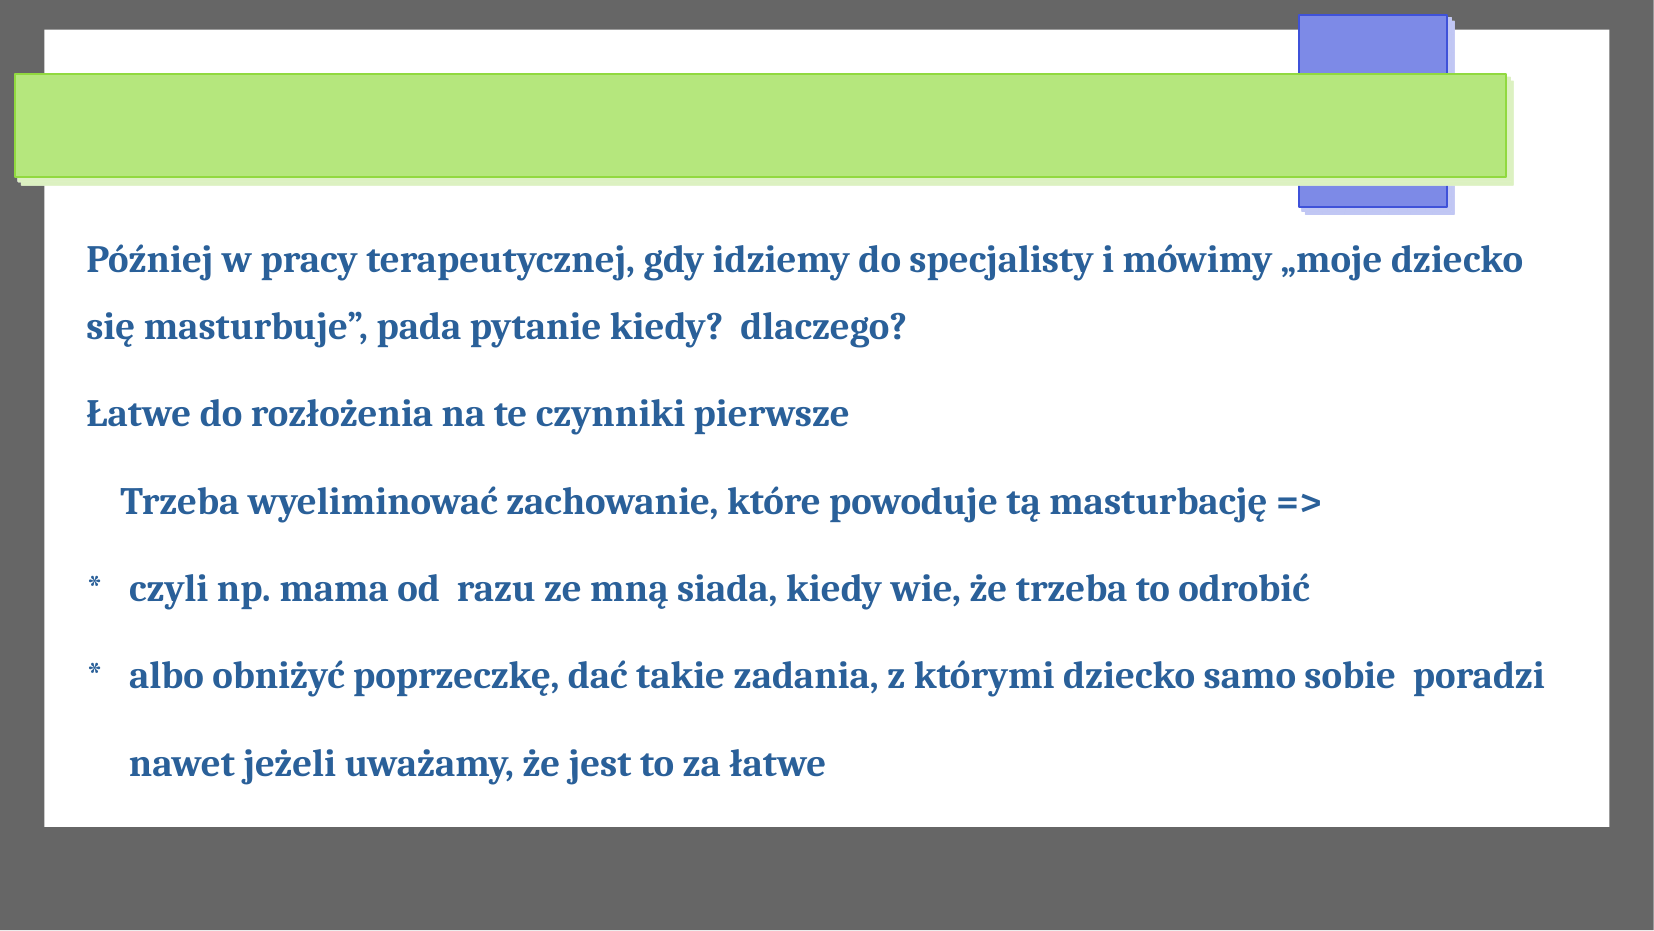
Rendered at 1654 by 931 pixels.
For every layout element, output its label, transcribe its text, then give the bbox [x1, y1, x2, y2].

list Później w pracy terapeutycznej, gdy idziemy do specjalisty i mówimy „moje dziecko się masturbuje”, pada pytanie kiedy? dlaczego? Łatwe do rozłożenia na te czynniki pierwsze Trzeba wyeliminować zachowanie, które powoduje tą masturbację => * czyli np. mama od razu ze mną siada, kiedy wie, że trzeba to odrobić * albo obniżyć poprzeczkę, dać takie zadania, z którymi dziecko samo sobie poradzi nawet jeżeli uważamy, że jest to za łatwe [86, 214, 1563, 806]
